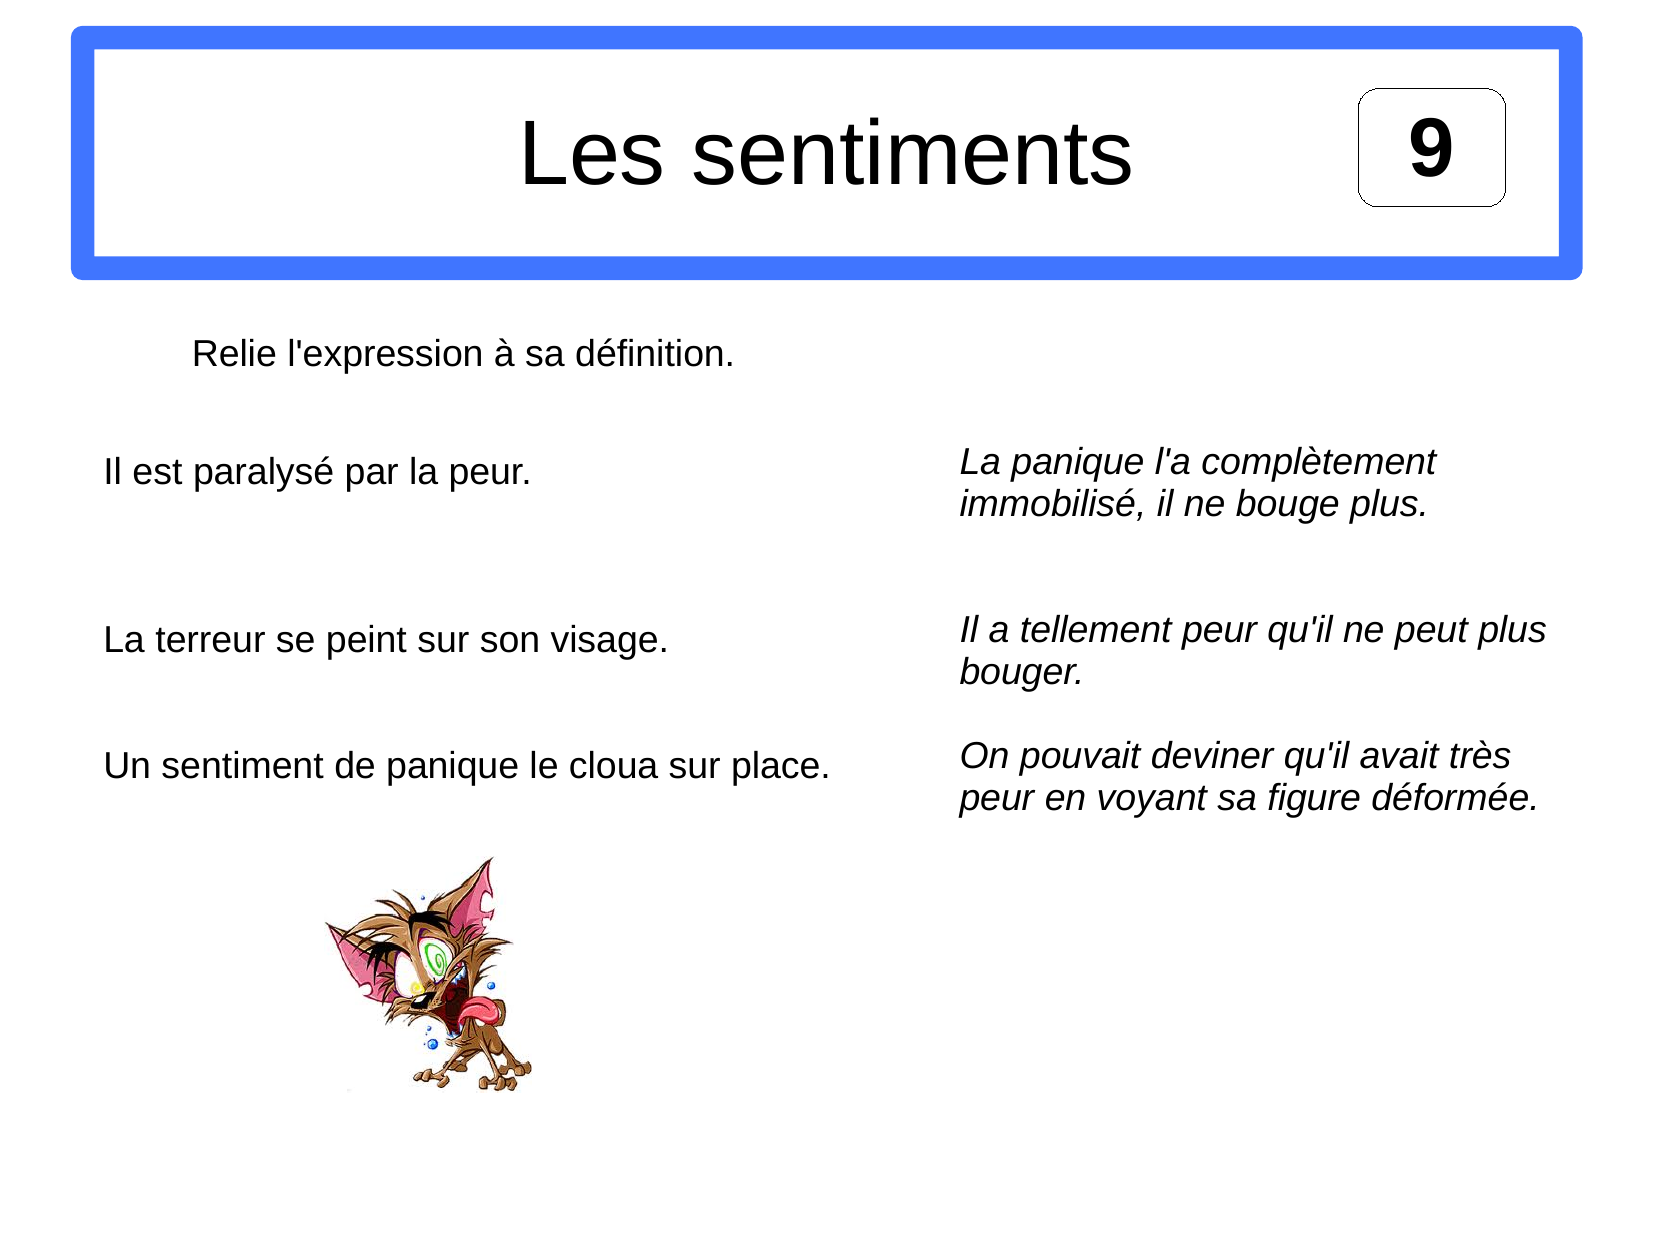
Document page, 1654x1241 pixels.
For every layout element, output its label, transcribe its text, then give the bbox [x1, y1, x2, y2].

picture [324, 856, 532, 1093]
text_box Relie l'expression à sa définition. [177, 324, 1359, 382]
text_box La panique l'a complètement immobilisé, il ne bouge plus. Il a tellement peur qu'il ne peut plus bouger. On pouvait deviner qu'il avait très peur en voyant sa figure déformée. [944, 391, 1595, 825]
title Les sentiments [82, 37, 1571, 269]
text_box 9 [1358, 88, 1506, 207]
text_box Il est paralysé par la peur. La terreur se peint sur son visage. Un sentiment de panique le cloua sur place. [88, 442, 857, 916]
